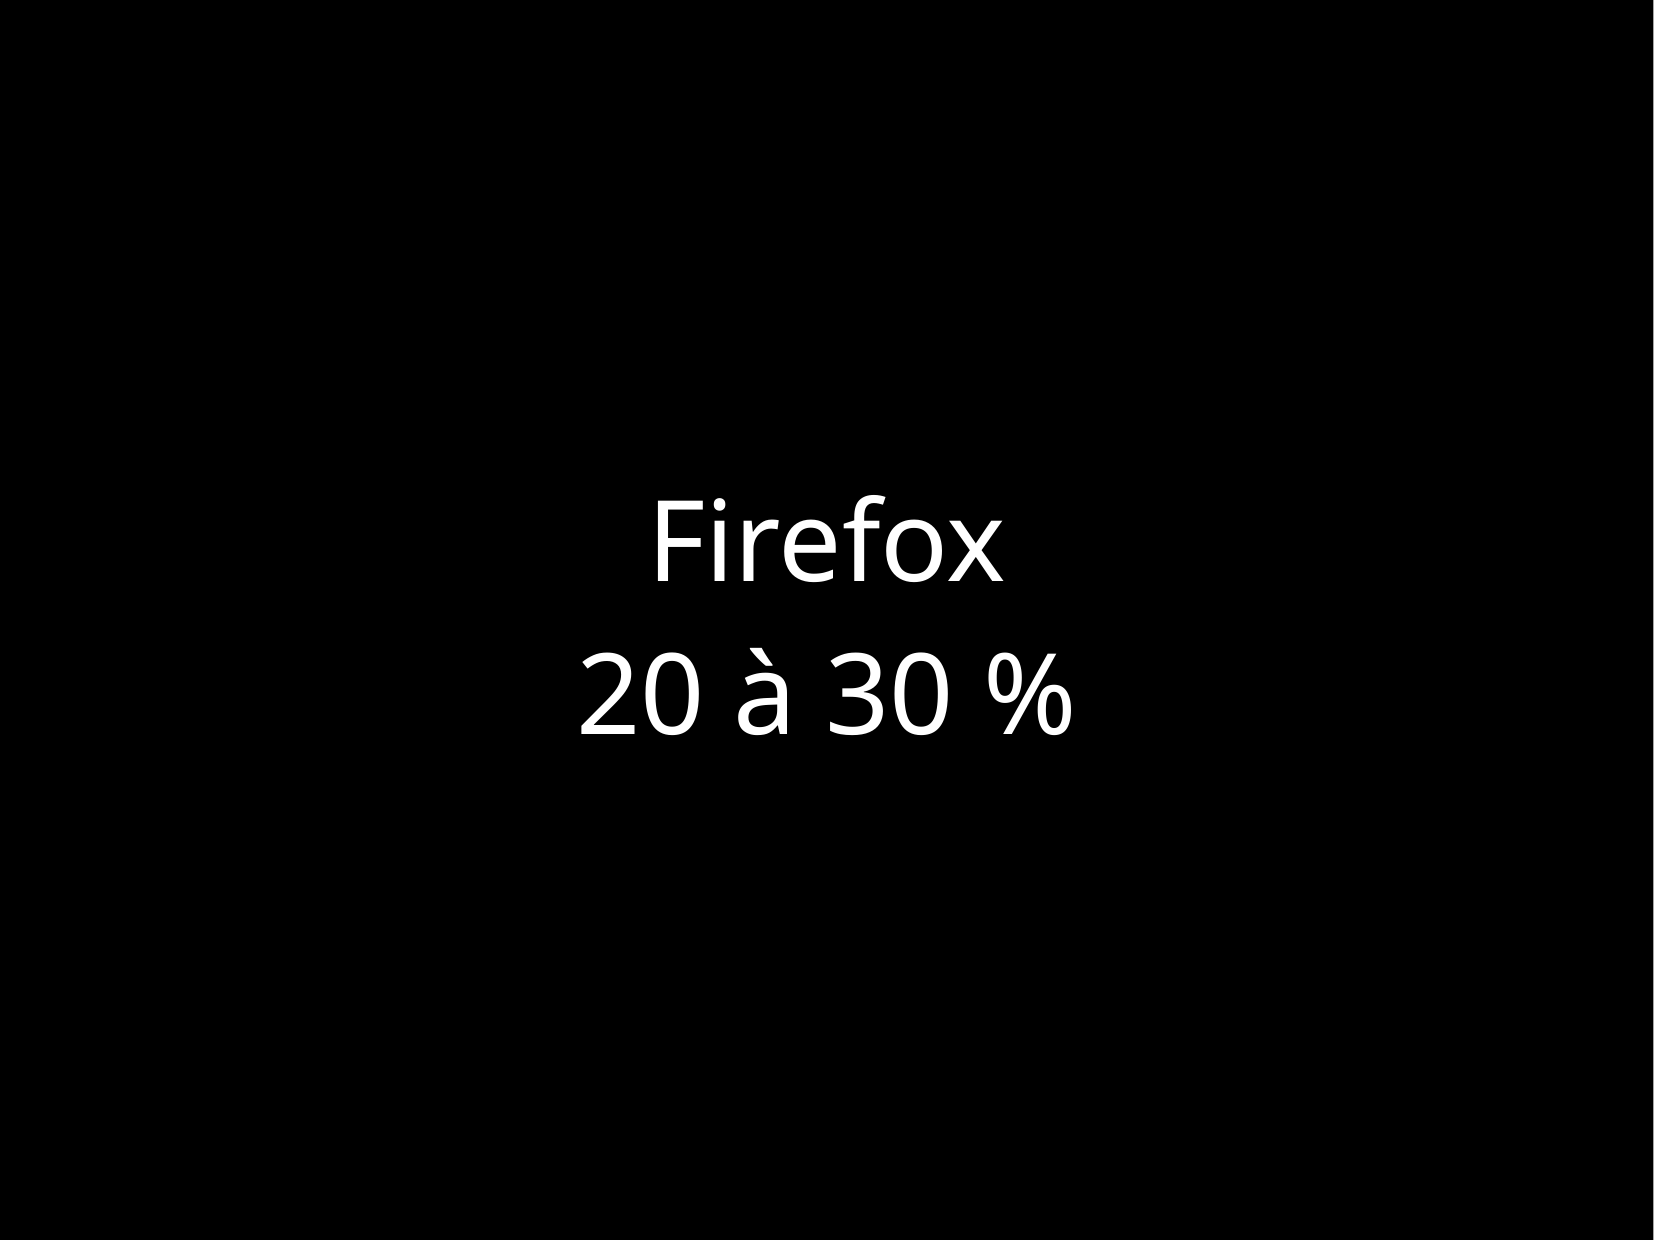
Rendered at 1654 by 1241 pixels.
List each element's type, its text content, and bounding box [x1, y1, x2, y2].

title Firefox 20 à 30 % [82, 56, 1571, 1172]
